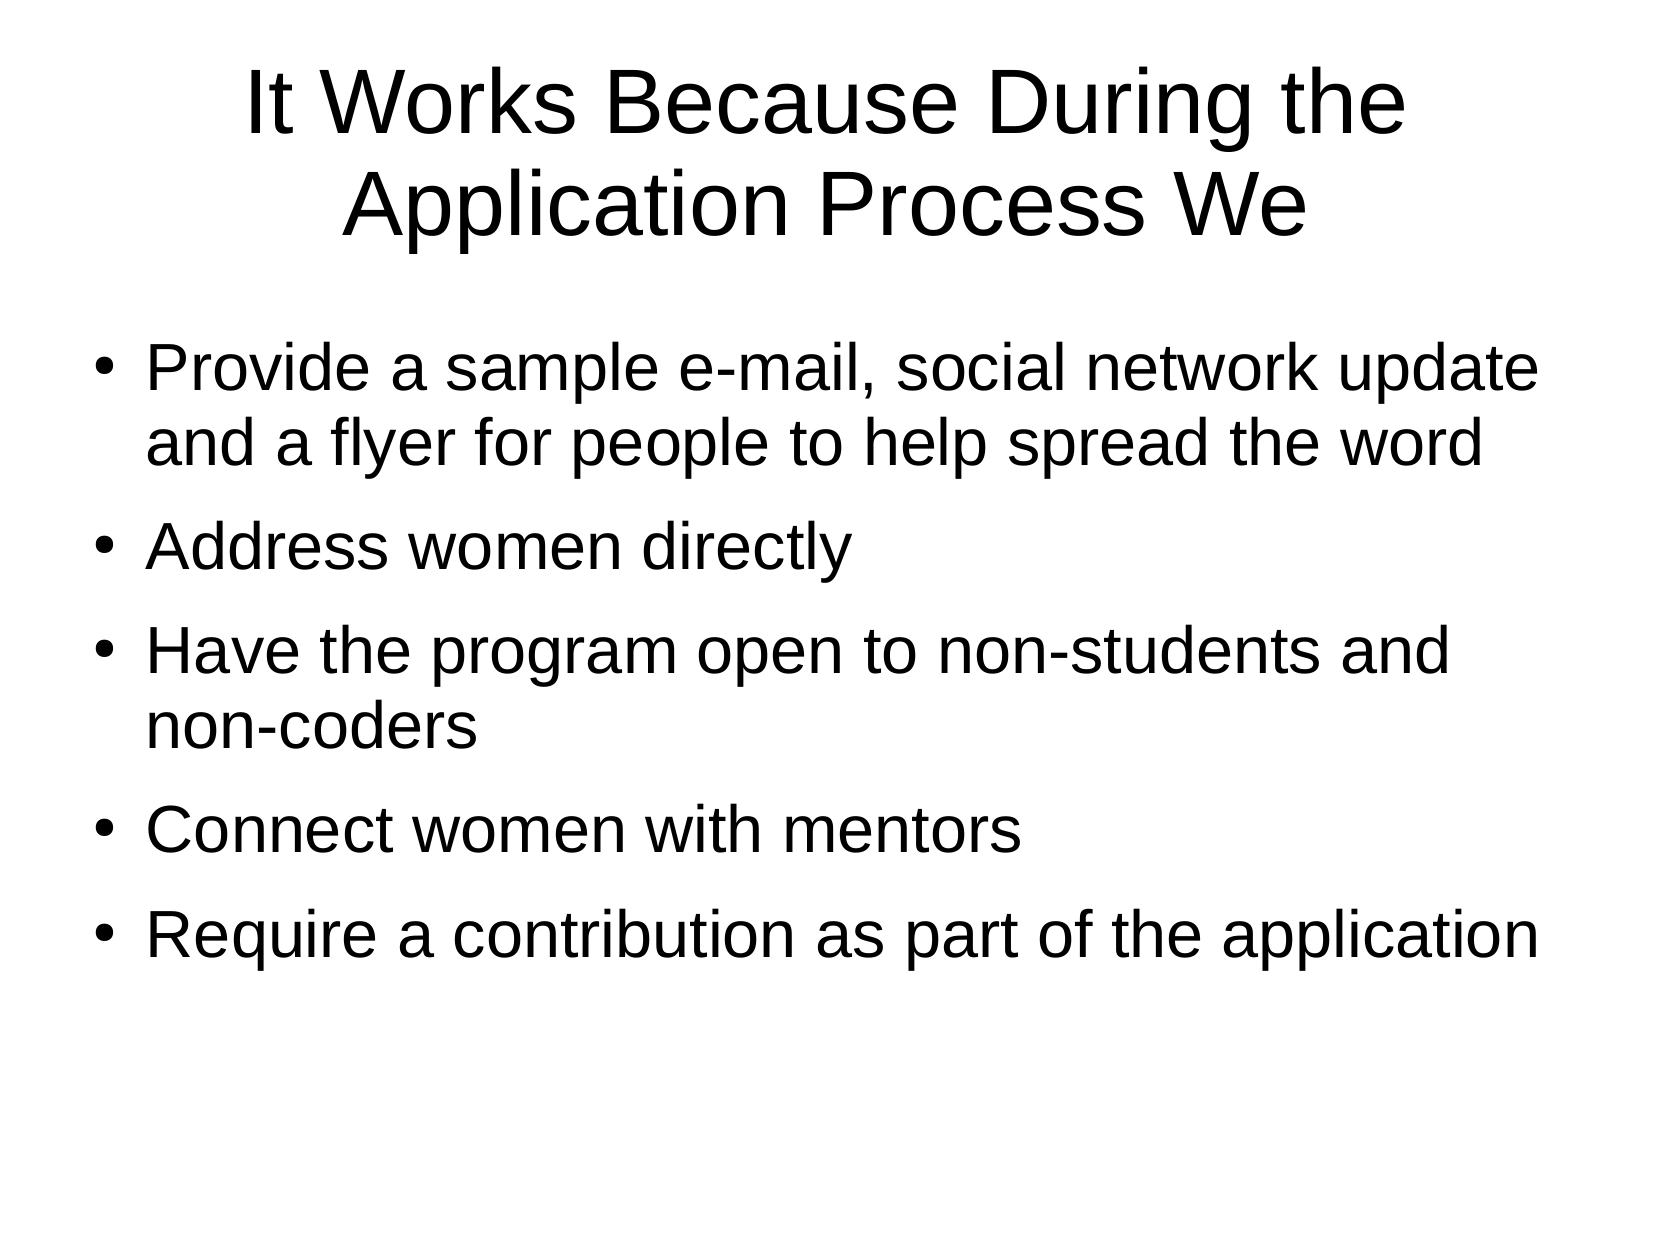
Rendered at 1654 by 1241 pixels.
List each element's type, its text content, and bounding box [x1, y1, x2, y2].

title It Works Because During the Application Process We [82, 49, 1571, 257]
list Provide a sample e-mail, social network update and a flyer for people to help spread the word Address women directly Have the program open to non-students and non-coders Connect women with mentors Require a contribution as part of the application [75, 330, 1564, 1241]
